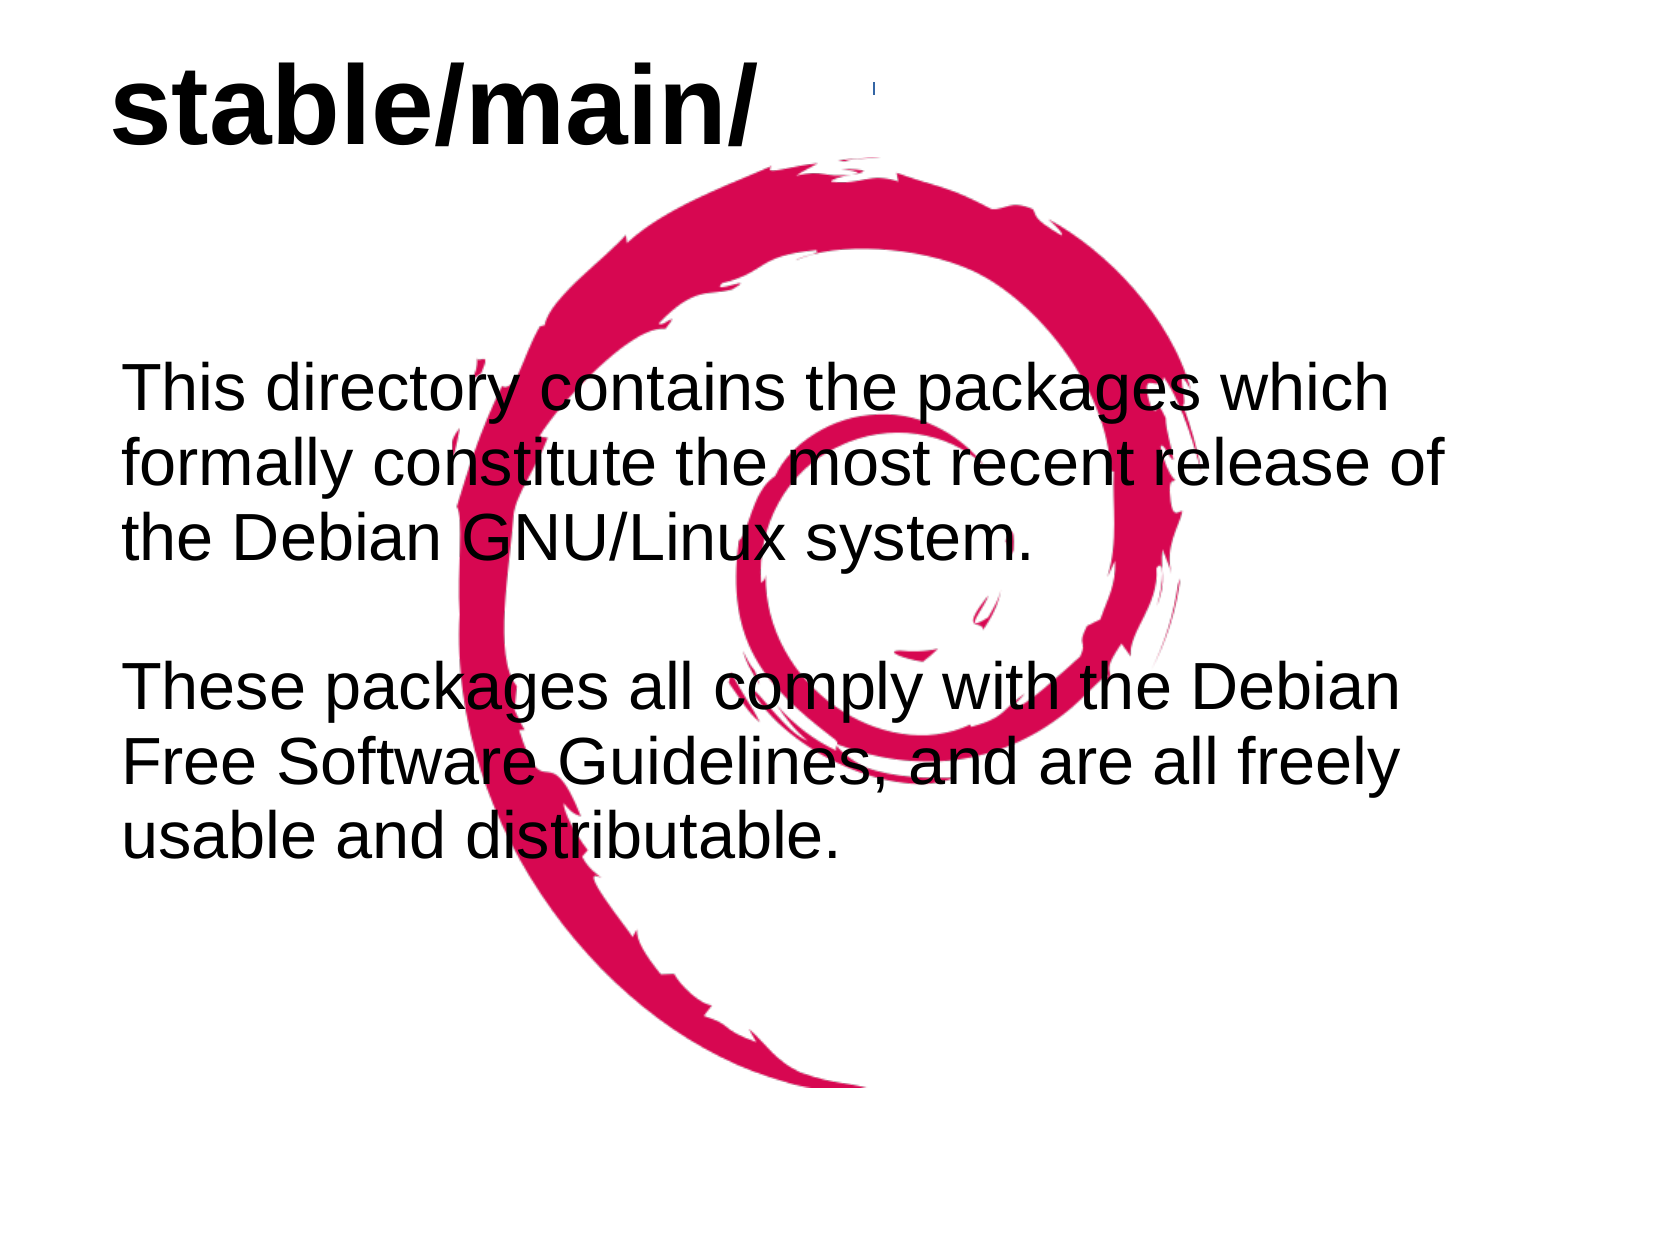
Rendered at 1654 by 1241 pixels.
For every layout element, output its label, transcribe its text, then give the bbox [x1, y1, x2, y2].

text_box This directory contains the packages which formally constitute the most recent release of the Debian GNU/Linux system. These packages all comply with the Debian Free Software Guidelines, and are all freely usable and distributable. [106, 342, 1465, 881]
text_box stable/main/ [94, 35, 1560, 331]
picture [0, 157, 1654, 1088]
